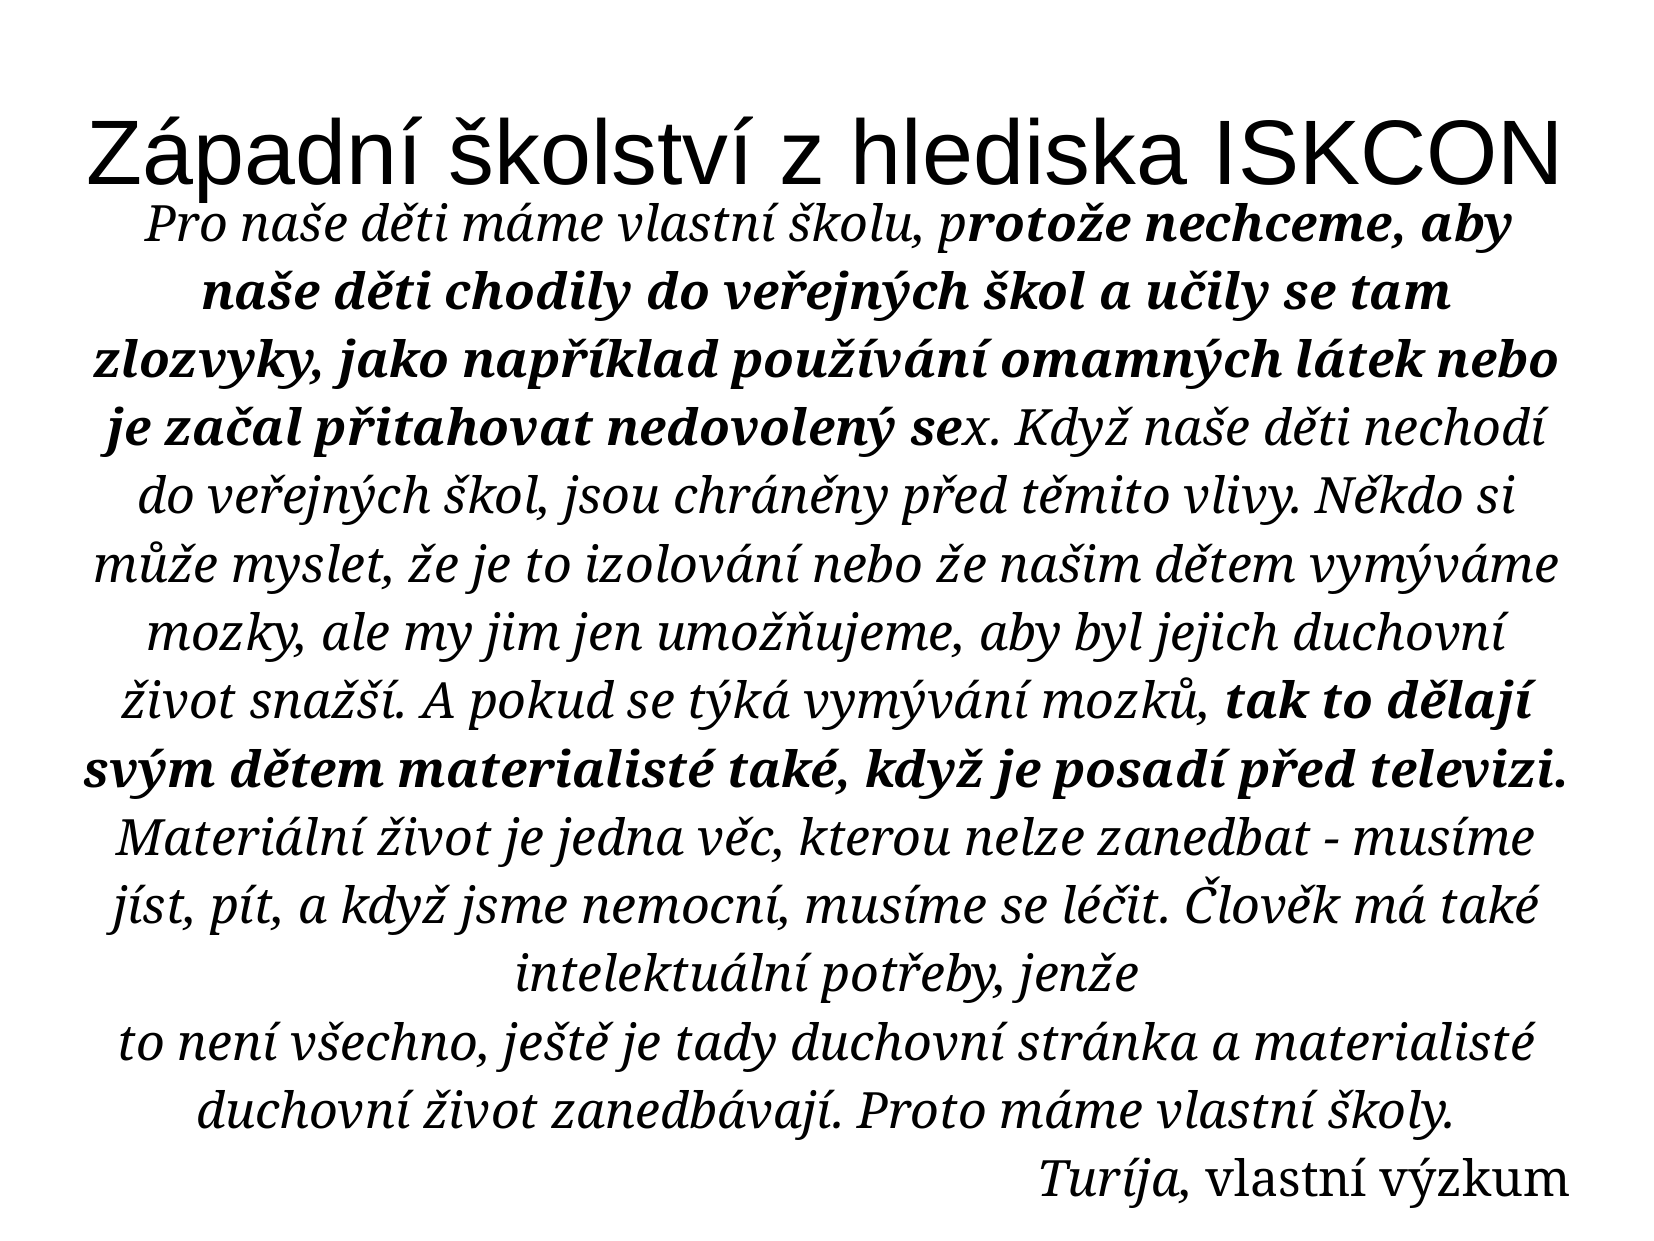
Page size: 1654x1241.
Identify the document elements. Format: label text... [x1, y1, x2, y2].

title Západní školství z hlediska ISKCON [82, 49, 1571, 257]
subtitle Pro naše děti máme vlastní školu, protože nechceme, aby naše děti chodily do veřejných škol a učily se tam zlozvyky, jako například používání omamných látek nebo je začal přitahovat nedovolený sex. Když naše děti nechodí do veřejných škol, jsou chráněny před těmito vlivy. Někdo si může myslet, že je to izolování nebo že našim dětem vymýváme mozky, ale my jim jen umožňujeme, aby byl jejich duchovní život snažší. A pokud se týká vymývání mozků, tak to dělají svým dětem materialisté také, když je posadí před televizi. Materiální život je jedna věc, kterou nelze zanedbat - musíme jíst, pít, a když jsme nemocní, musíme se léčit. Člověk má také intelektuální potřeby, jenže to není všechno, ještě je tady duchovní stránka a materialisté duchovní život zanedbávají. Proto máme vlastní školy. Turíja, vlastní výzkum [82, 290, 1571, 1109]
